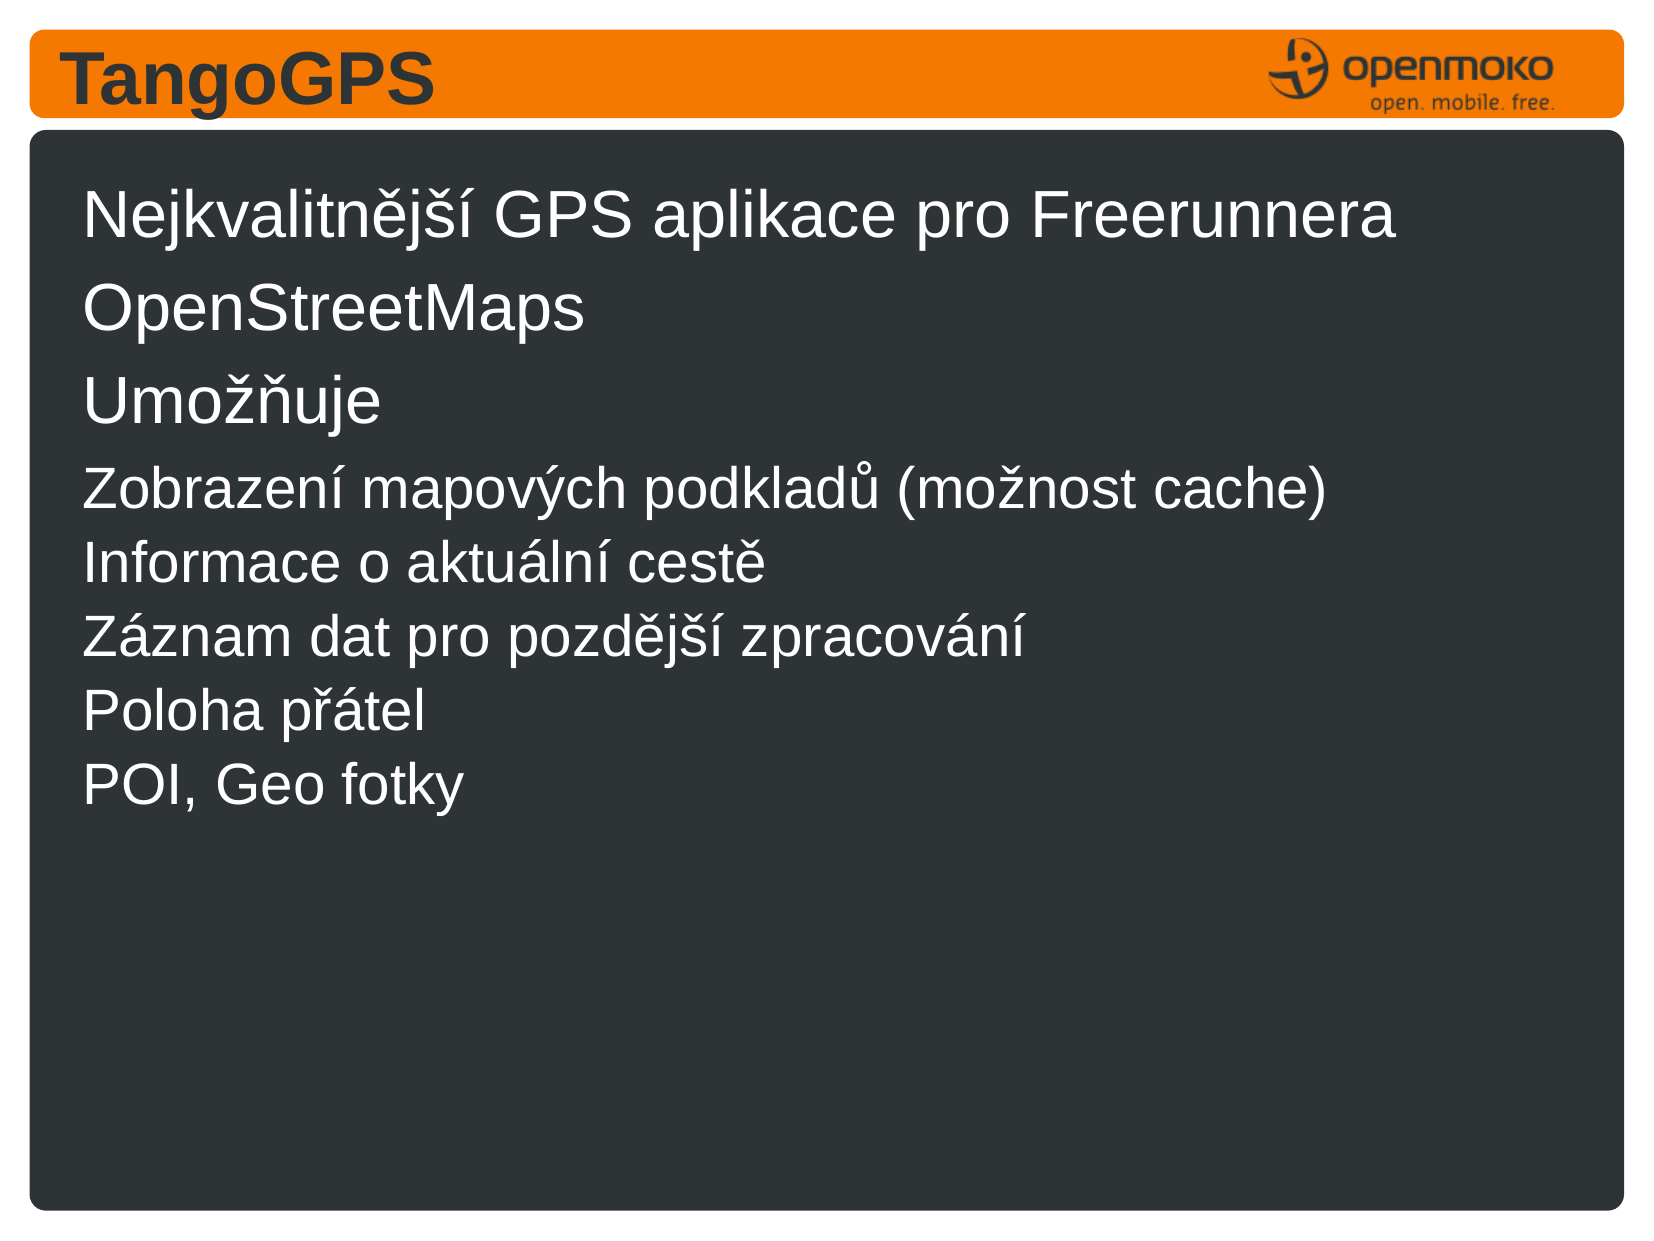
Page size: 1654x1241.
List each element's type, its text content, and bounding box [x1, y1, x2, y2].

title TangoGPS [59, 29, 1361, 128]
list Nejkvalitnější GPS aplikace pro Freerunnera OpenStreetMaps Umožňuje Zobrazení mapových podkladů (možnost cache) Informace o aktuální cestě Záznam dat pro pozdější zpracování Poloha přátel POI, Geo fotky [82, 177, 1571, 1182]
picture [1361, 38, 1554, 114]
